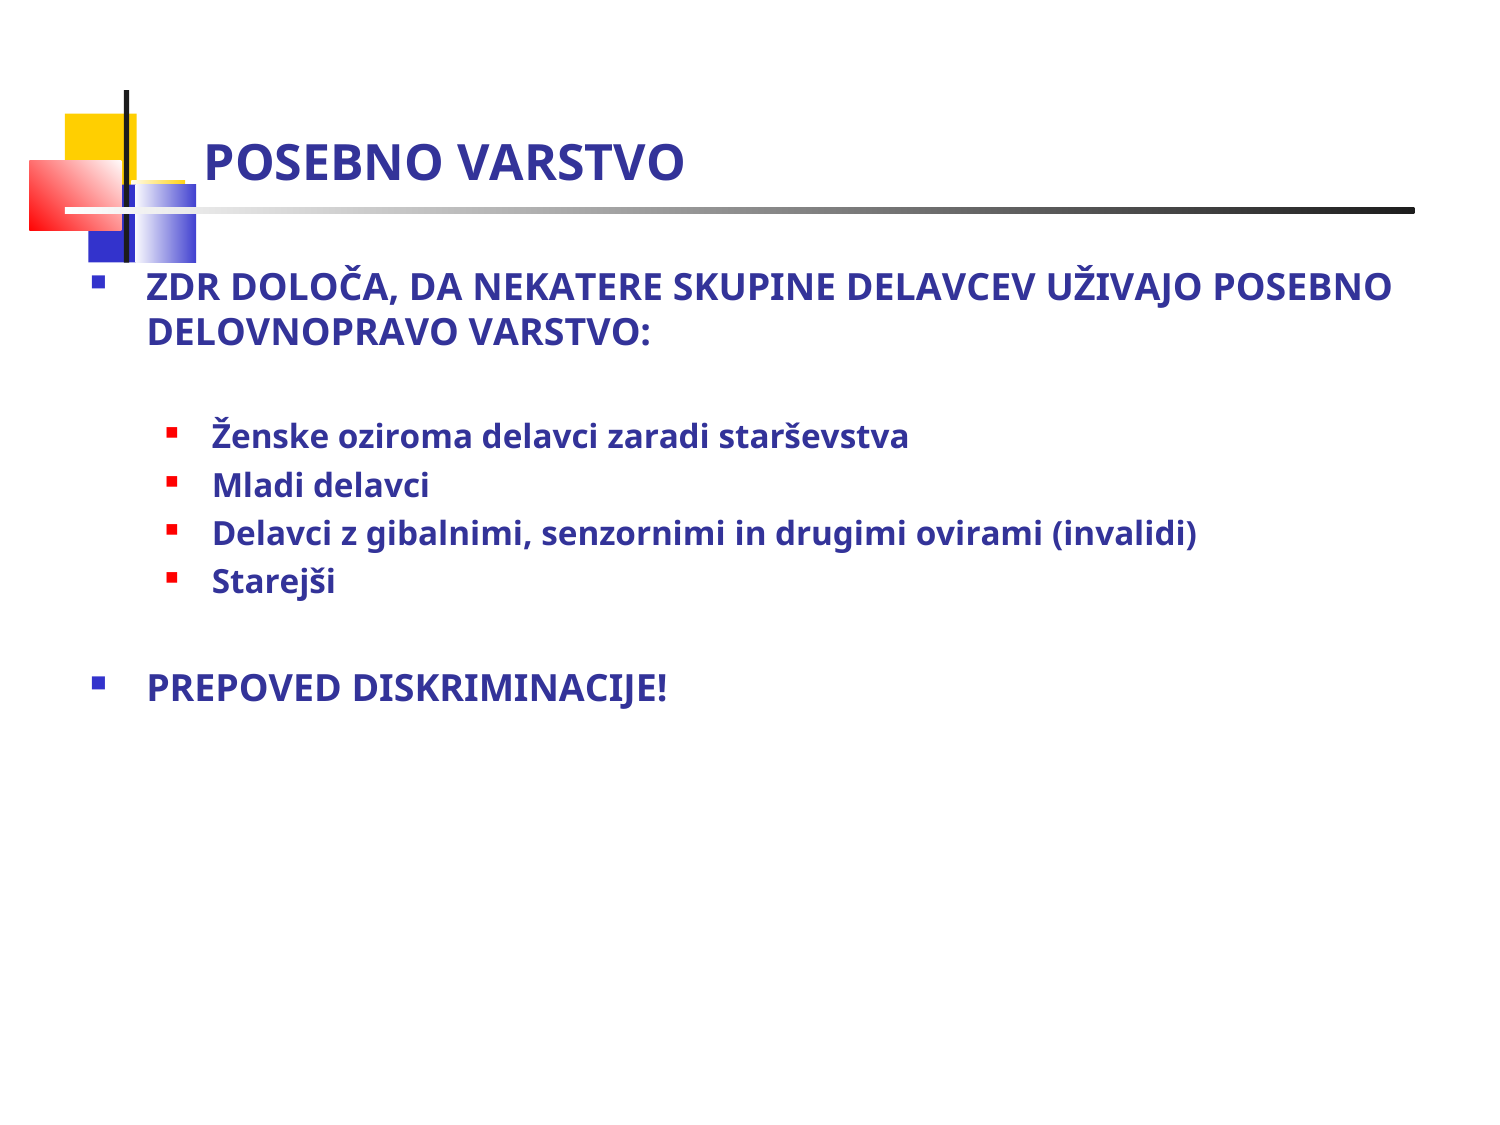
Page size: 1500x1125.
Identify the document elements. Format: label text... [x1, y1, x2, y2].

title POSEBNO VARSTVO [188, 35, 1468, 199]
list ZDR DOLOČA, DA NEKATERE SKUPINE DELAVCEV UŽIVAJO POSEBNO DELOVNOPRAVO VARSTVO: Ženske oziroma delavci zaradi starševstva Mladi delavci Delavci z gibalnimi, senzornimi in drugimi ovirami (invalidi) Starejši PREPOVED DISKRIMINACIJE! [75, 255, 1426, 1005]
